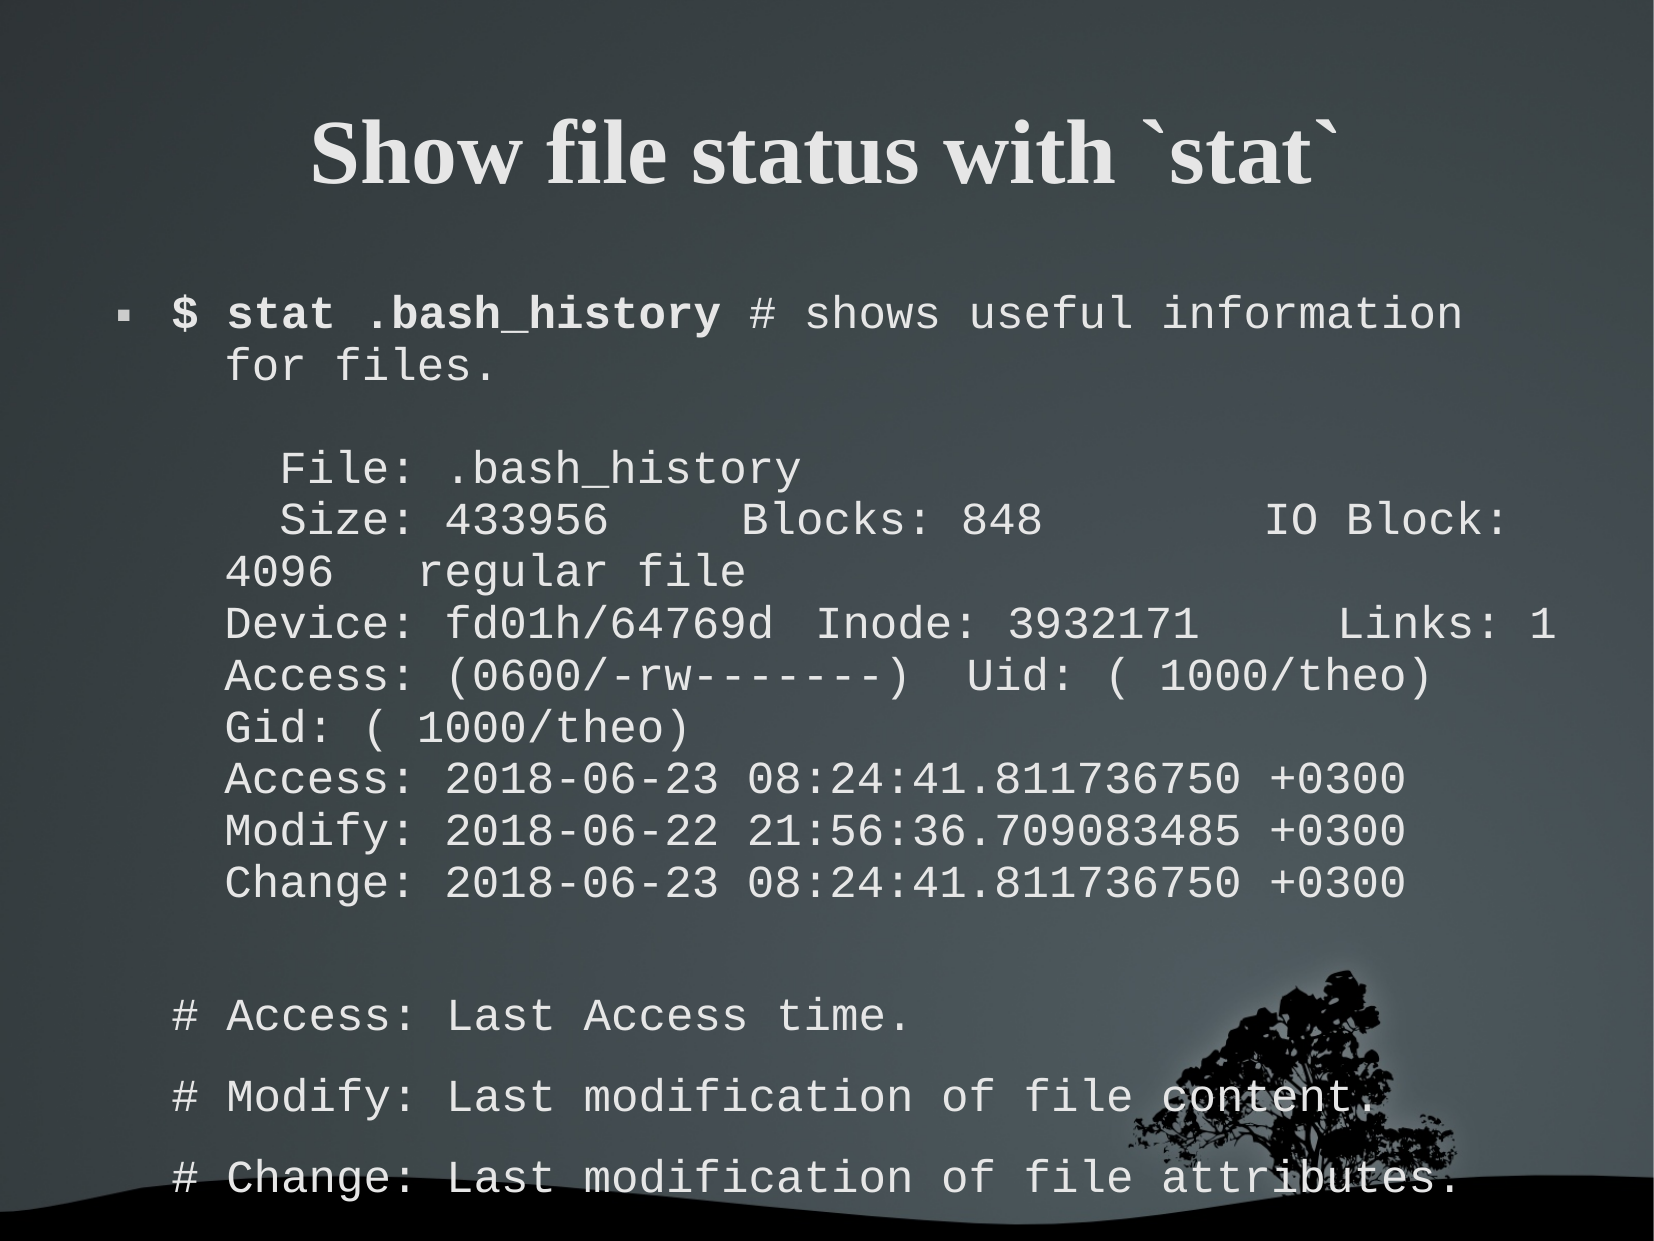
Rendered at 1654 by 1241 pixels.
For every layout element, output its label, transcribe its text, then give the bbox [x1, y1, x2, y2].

list $ stat .bash_history # shows useful information for files. File: .bash_history Size: 433956 Blocks: 848 IO Block: 4096 regular file Device: fd01h/64769d Inode: 3932171 Links: 1 Access: (0600/-rw-------) Uid: ( 1000/theo) Gid: ( 1000/theo) Access: 2018-06-23 08:24:41.811736750 +0300 Modify: 2018-06-22 21:56:36.709083485 +0300 Change: 2018-06-23 08:24:41.811736750 +0300 # Access: Last Access time. # Modify: Last modification of file content. # Change: Last modification of file attributes. [82, 290, 1571, 1207]
title Show file status with `stat` [82, 49, 1571, 257]
picture [0, 0, 1654, 1241]
